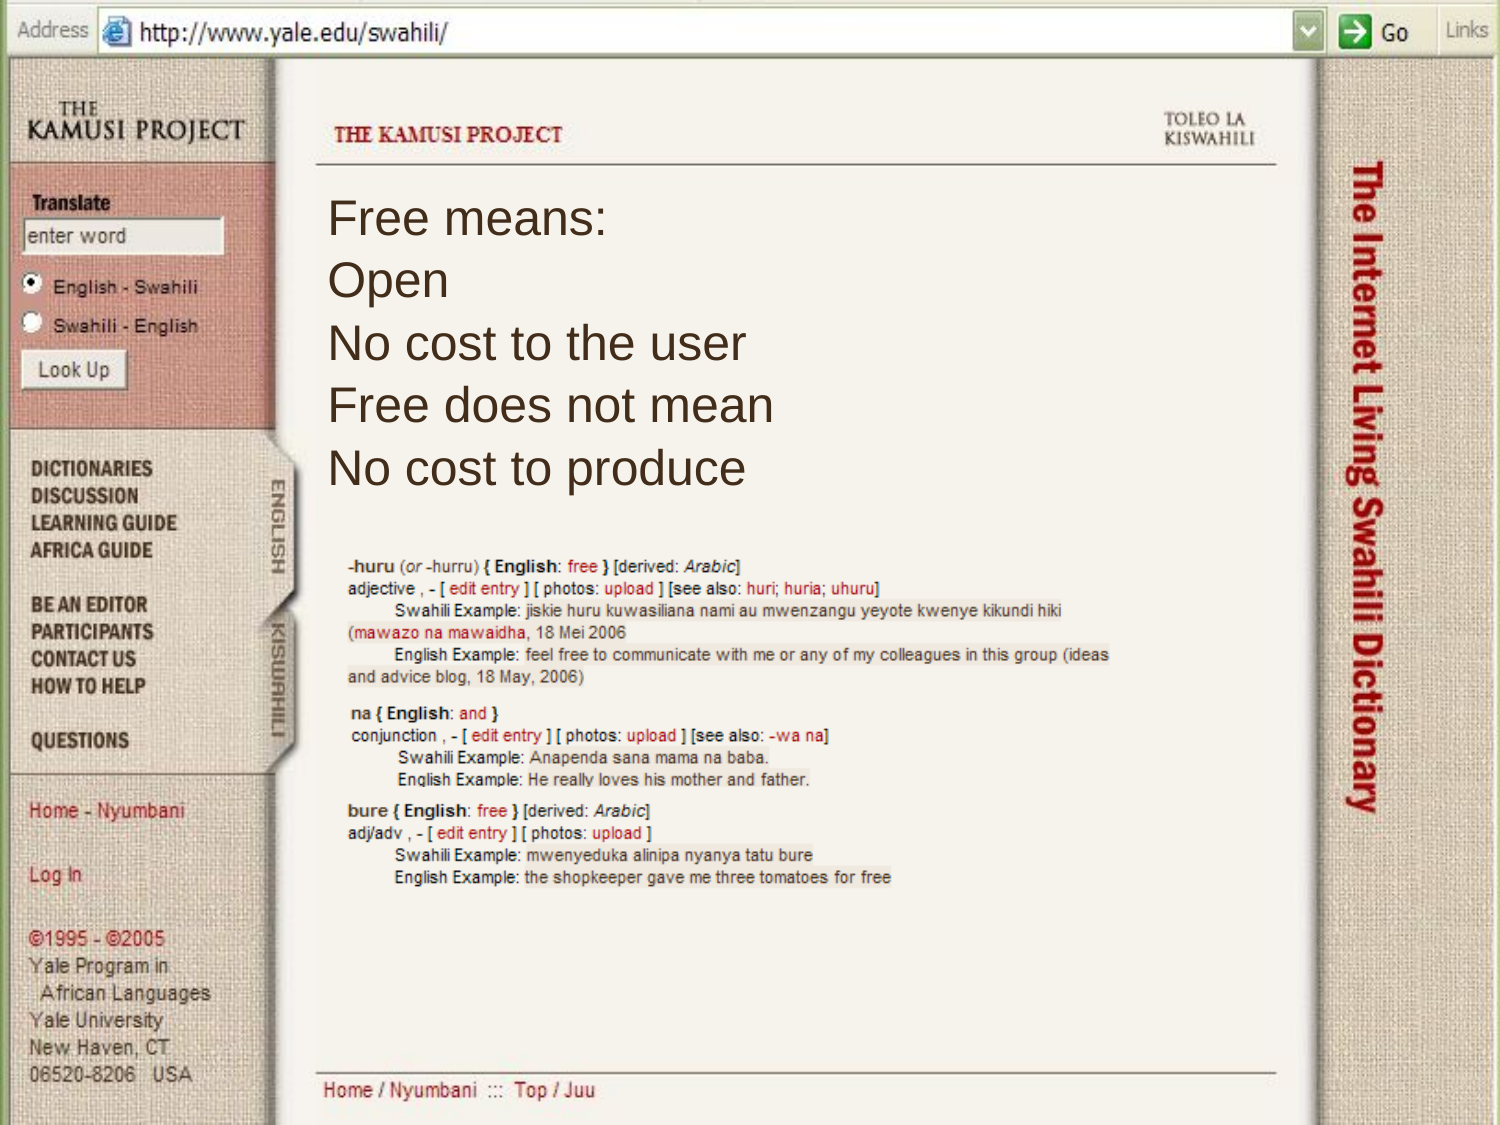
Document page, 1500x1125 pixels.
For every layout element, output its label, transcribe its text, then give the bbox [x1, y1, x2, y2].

subtitle Free means: Open No cost to the user Free does not mean No cost to produce [312, 187, 1263, 526]
picture [0, 0, 1500, 1125]
